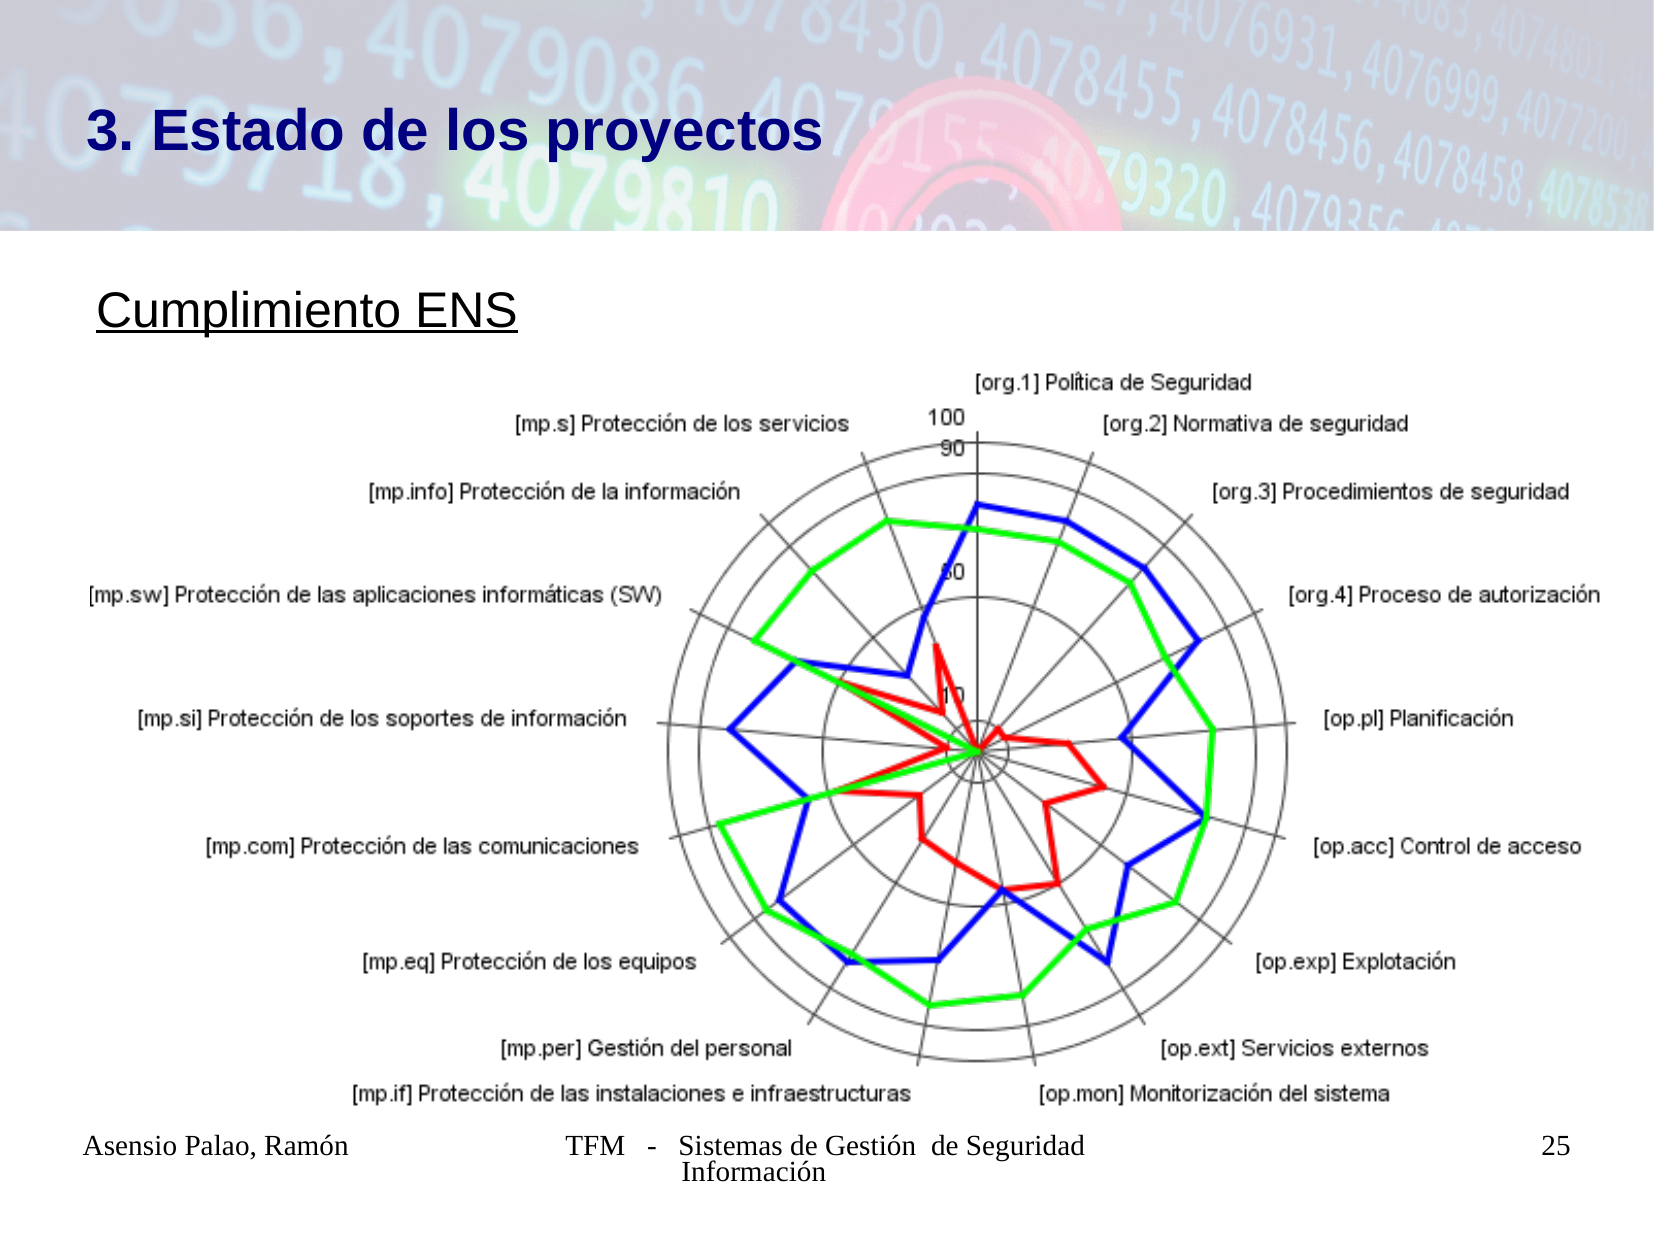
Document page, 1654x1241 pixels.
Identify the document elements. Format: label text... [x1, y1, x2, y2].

text_box 3. Estado de los proyectos [71, 90, 1654, 226]
picture [0, 0, 1654, 1241]
text_box Cumplimiento ENS [81, 274, 586, 1028]
